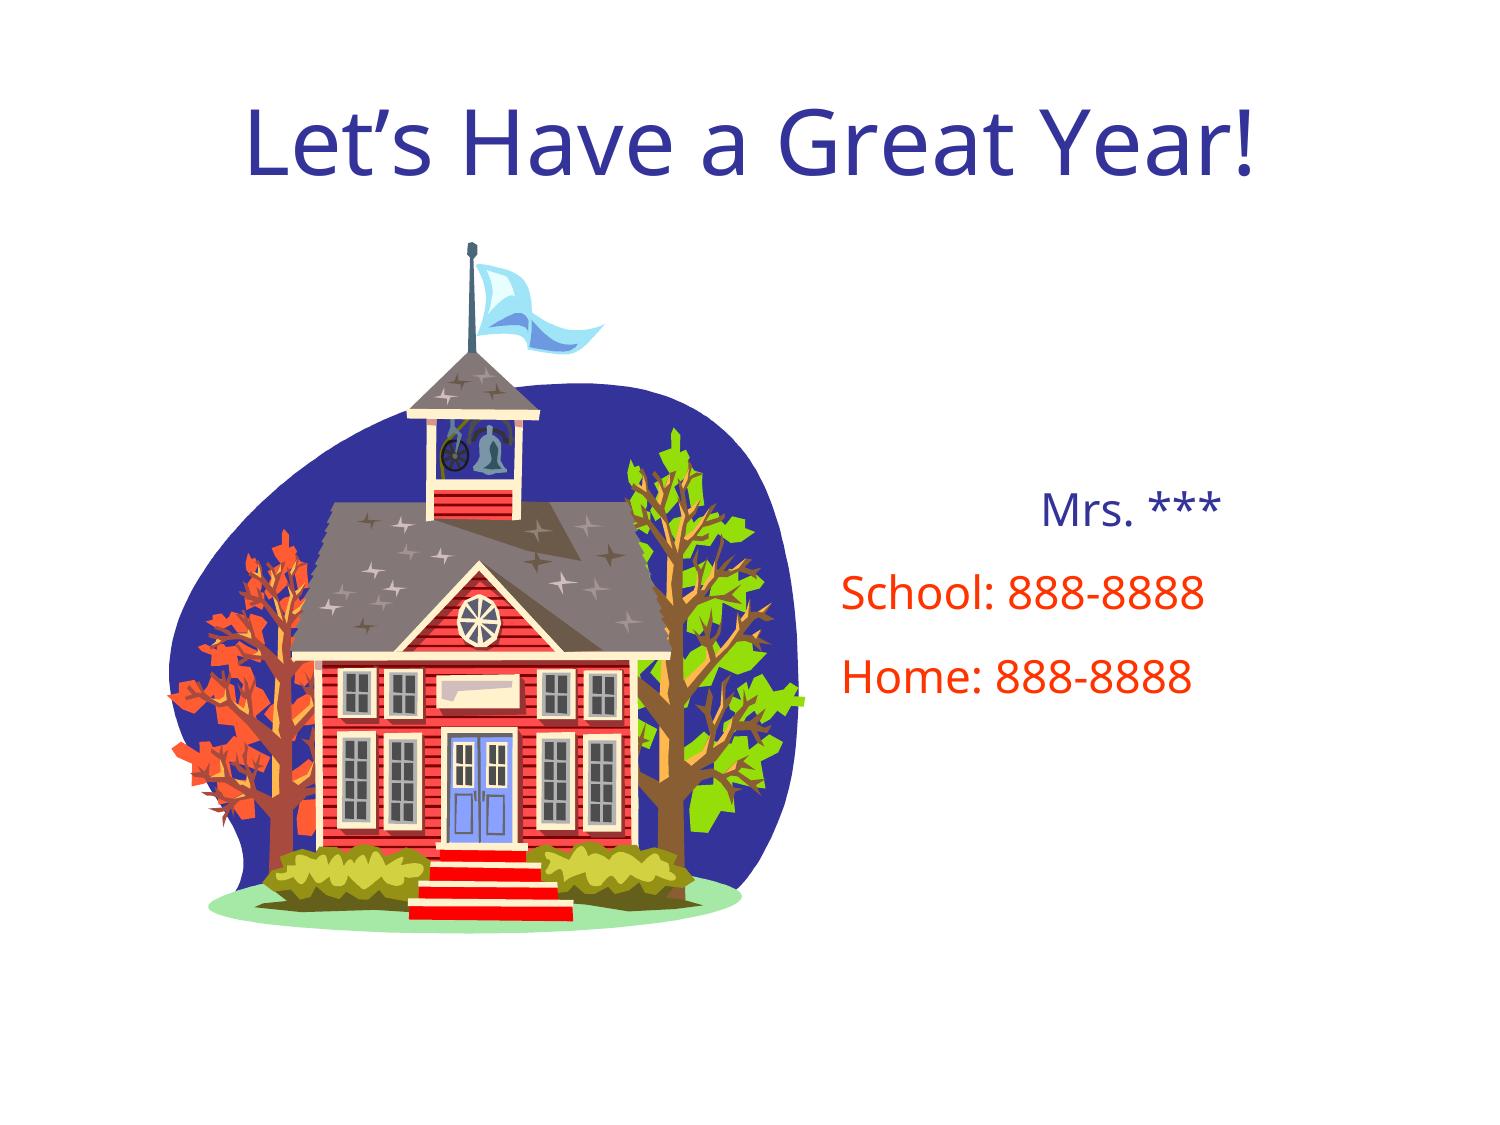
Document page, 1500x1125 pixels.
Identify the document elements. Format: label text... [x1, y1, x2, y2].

text_box Mrs. *** School: 888-8888 Home: 888-8888 [825, 472, 1438, 711]
text_box [166, 242, 806, 934]
title Let’s Have a Great Year! [75, 45, 1426, 233]
